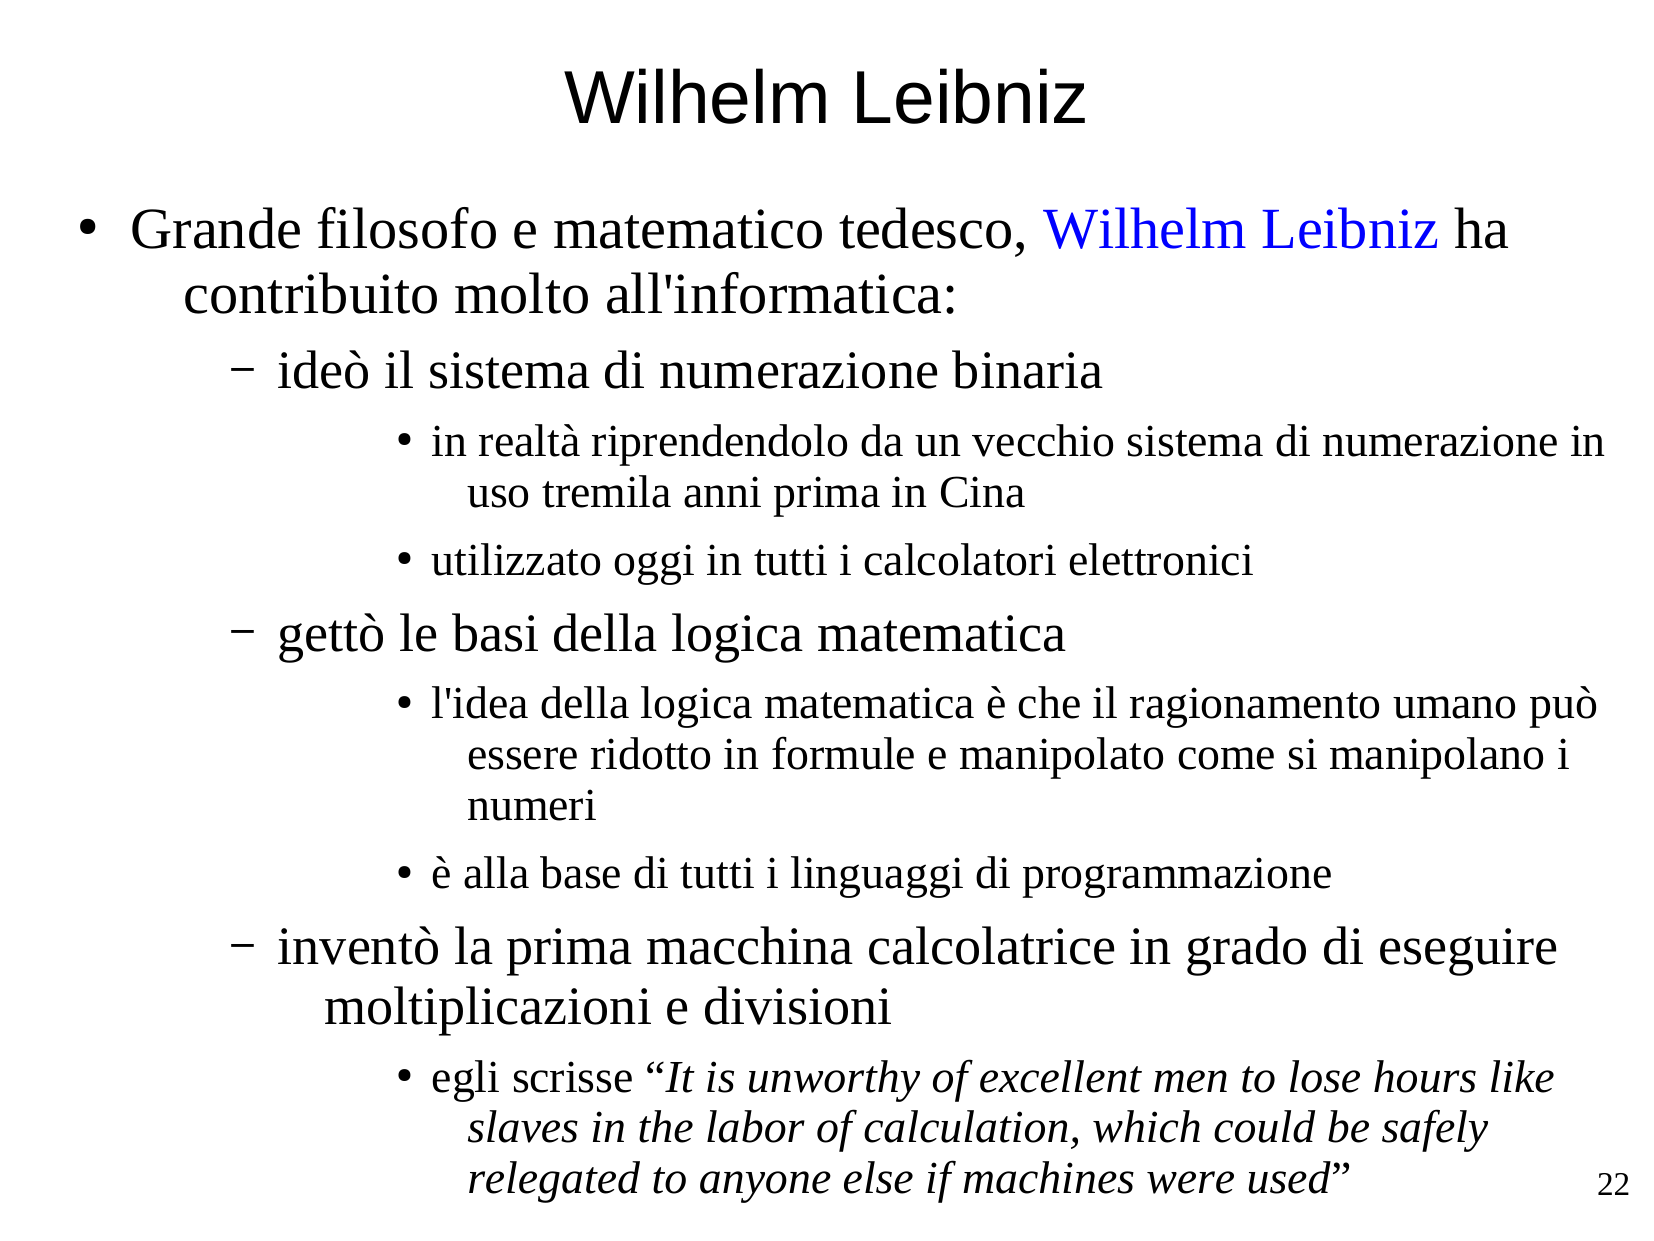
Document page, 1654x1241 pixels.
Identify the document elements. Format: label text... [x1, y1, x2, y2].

list Grande filosofo e matematico tedesco, Wilhelm Leibniz ha contribuito molto all'informatica: ideò il sistema di numerazione binaria in realtà riprendendolo da un vecchio sistema di numerazione in uso tremila anni prima in Cina utilizzato oggi in tutti i calcolatori elettronici gettò le basi della logica matematica l'idea della logica matematica è che il ragionamento umano può essere ridotto in formule e manipolato come si manipolano i numeri è alla base di tutti i linguaggi di programmazione inventò la prima macchina calcolatrice in grado di eseguire moltiplicazioni e divisioni egli scrisse “It is unworthy of excellent men to lose hours like slaves in the labor of calculation, which could be safely relegated to anyone else if machines were used” [42, 196, 1612, 1187]
title Wilhelm Leibniz [37, 30, 1617, 166]
